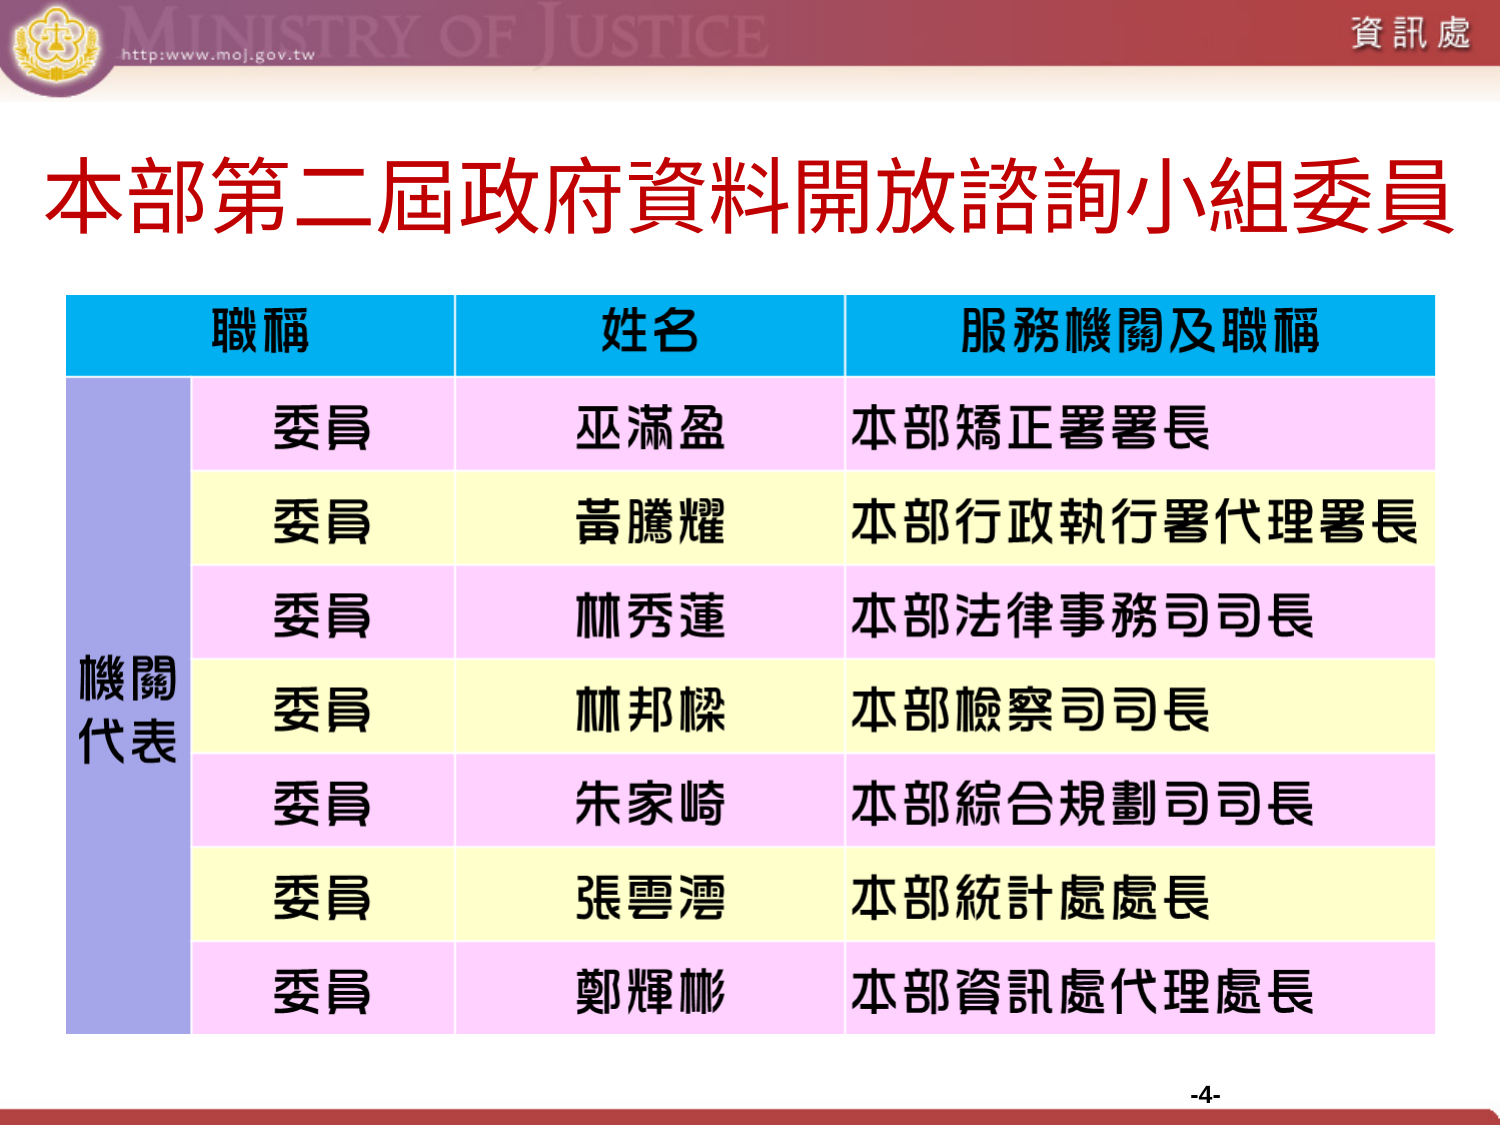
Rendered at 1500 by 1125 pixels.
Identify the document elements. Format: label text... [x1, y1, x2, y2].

text_box -4- [1175, 1070, 1488, 1109]
title 本部第二屆政府資料開放諮詢小組委員 [17, 101, 1483, 291]
picture [64, 280, 1437, 1051]
